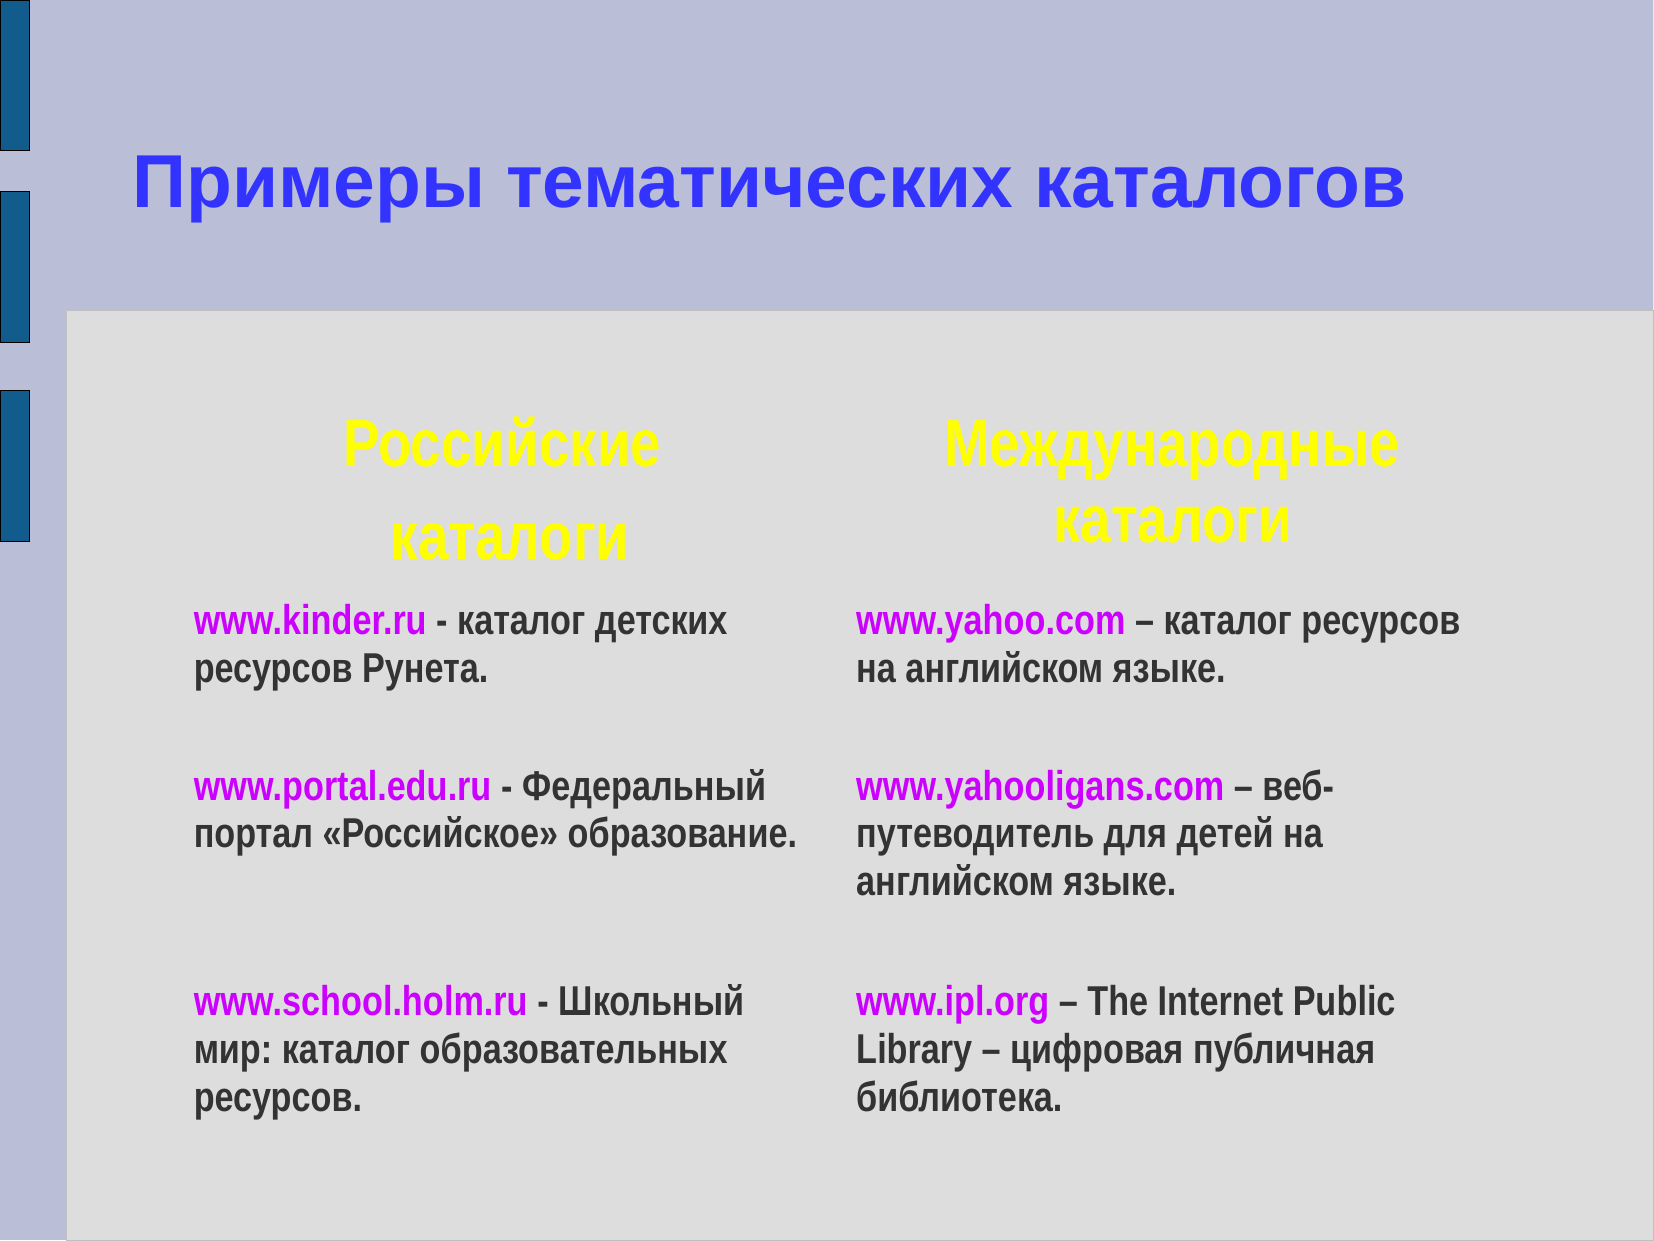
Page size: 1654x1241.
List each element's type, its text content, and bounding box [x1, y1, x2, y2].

table_cell www.school.holm.ru - Школьный мир: каталог образовательных ресурсов. [179, 969, 841, 1184]
table_header Российские каталоги [179, 396, 841, 588]
text_box Примеры тематических каталогов [99, 125, 1441, 231]
table_cell www.ipl.org – The Internet Public Library – цифровая публичная библиотека. [841, 969, 1504, 1184]
table_cell www.portal.edu.ru - Федеральный портал «Российское» образование. [179, 753, 841, 969]
table_header Международные каталоги [841, 396, 1504, 588]
table_cell www.yahoo.com – каталог ресурсов на английском языке. [841, 588, 1504, 753]
table_cell www.kinder.ru - каталог детских ресурсов Рунета. [179, 588, 841, 753]
table_cell www.yahooligans.com – веб-путеводитель для детей на английском языке. [841, 753, 1504, 969]
